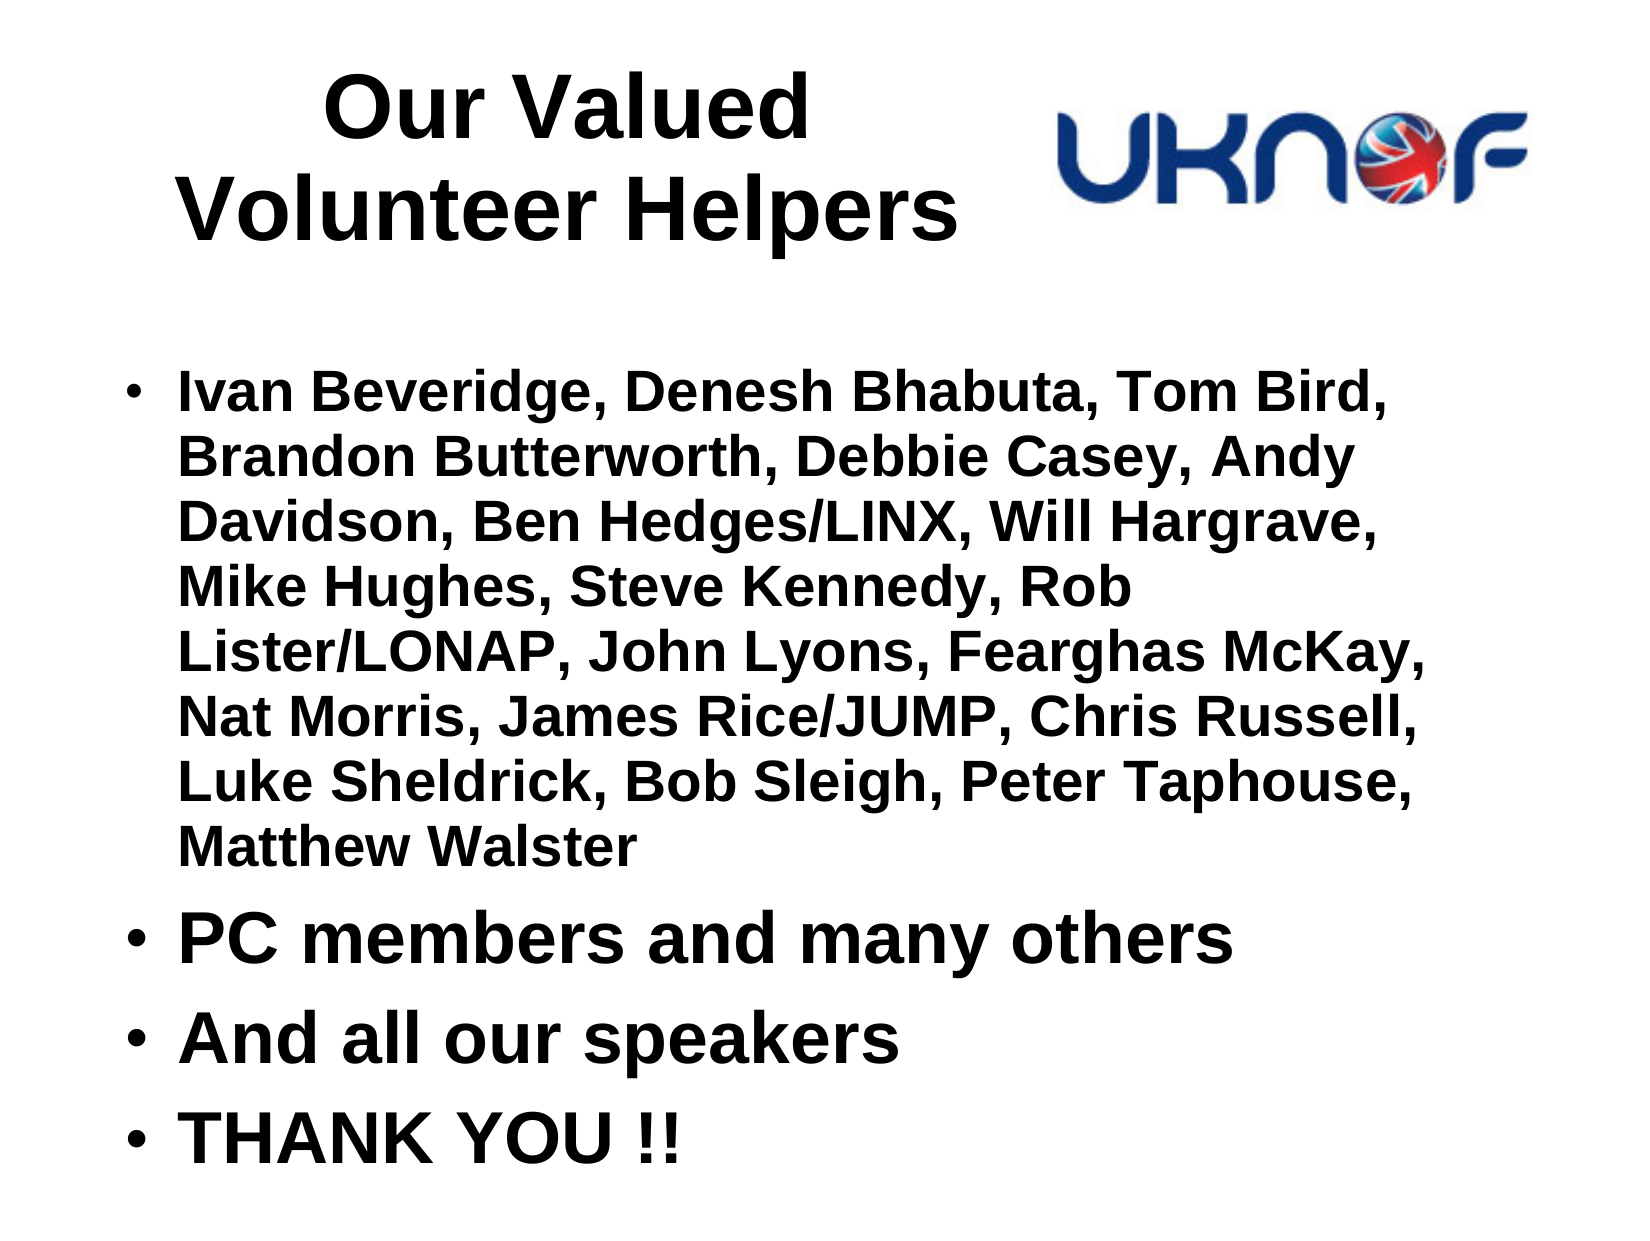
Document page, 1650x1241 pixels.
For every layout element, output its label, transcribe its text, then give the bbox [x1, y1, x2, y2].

list Ivan Beveridge, Denesh Bhabuta, Tom Bird, Brandon Butterworth, Debbie Casey, Andy Davidson, Ben Hedges/LINX, Will Hargrave, Mike Hughes, Steve Kennedy, Rob Lister/LONAP, John Lyons, Fearghas McKay, Nat Morris, James Rice/JUMP, Chris Russell, Luke Sheldrick, Bob Sleigh, Peter Taphouse, Matthew Walster PC members and many others And all our speakers THANK YOU !! [123, 358, 1524, 1193]
title Our Valued Volunteer Helpers [123, 37, 1013, 279]
picture [1050, 93, 1536, 225]
